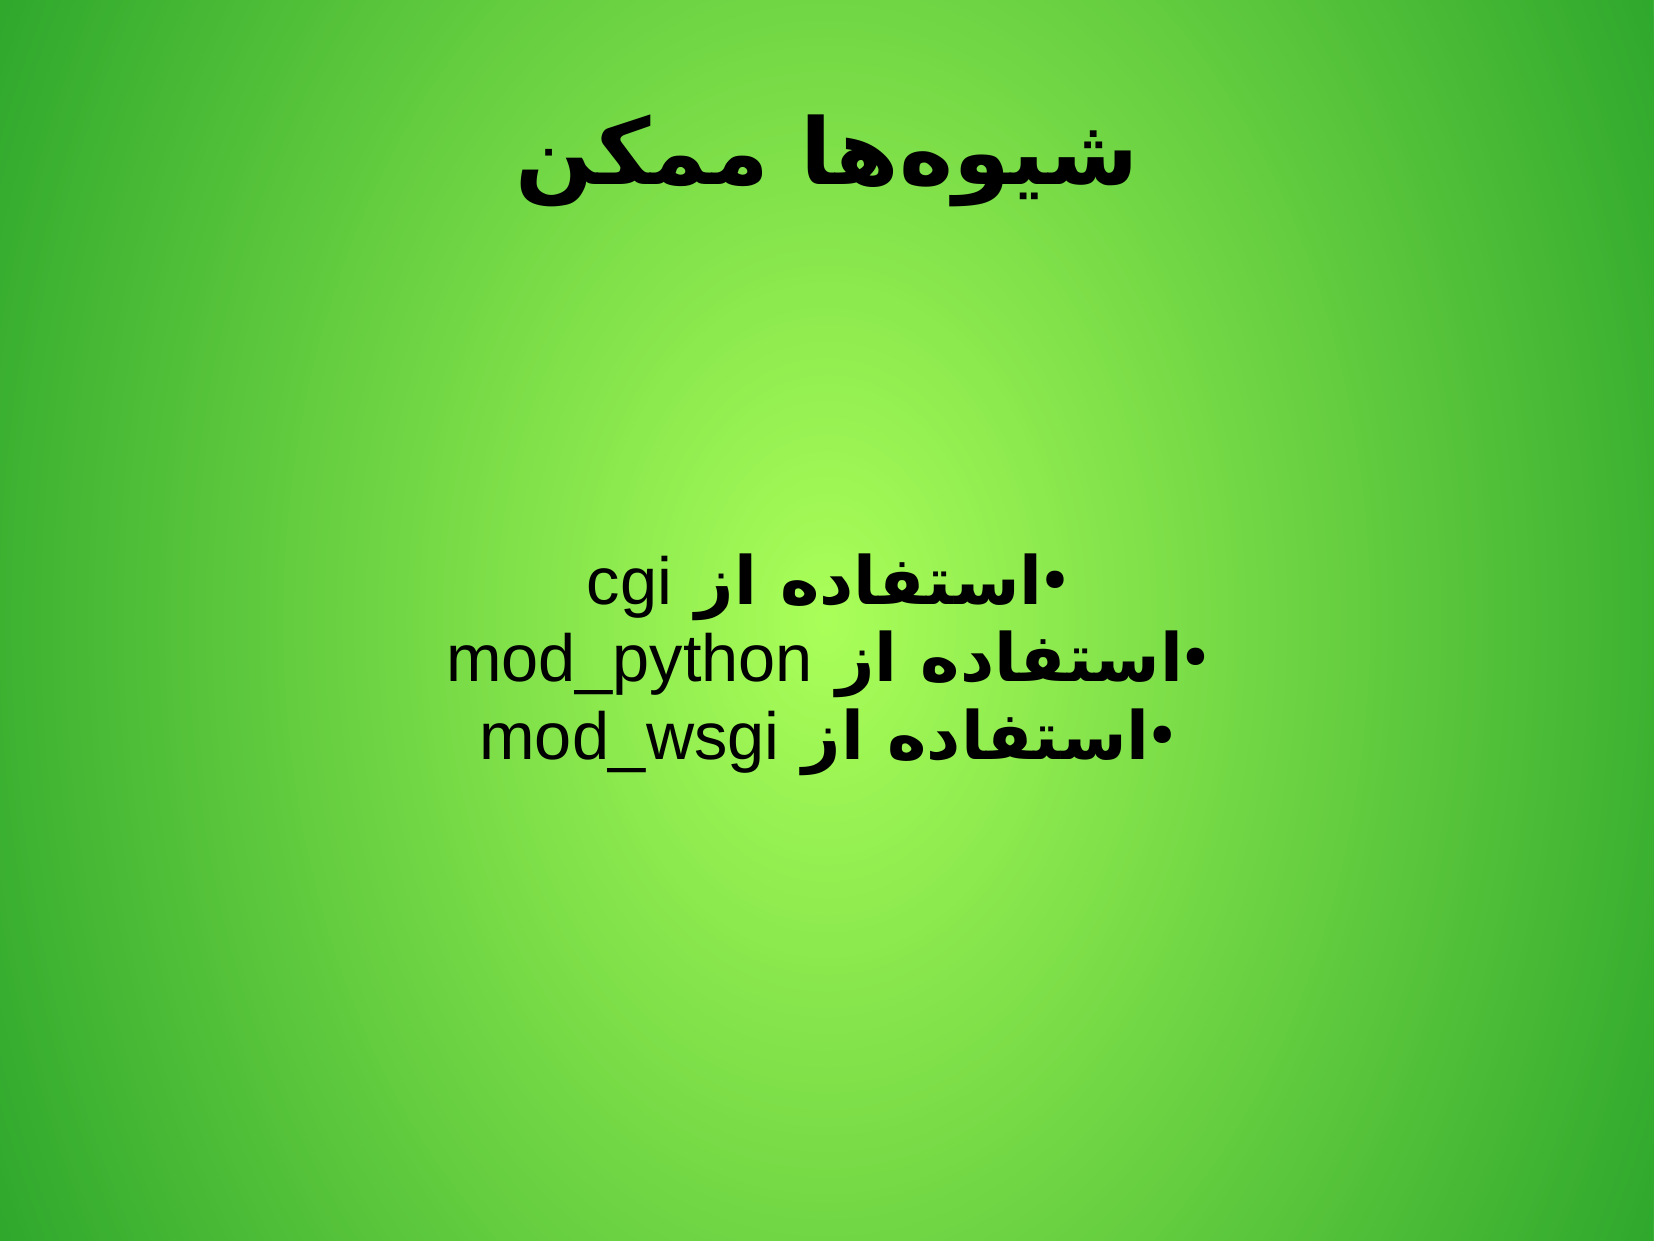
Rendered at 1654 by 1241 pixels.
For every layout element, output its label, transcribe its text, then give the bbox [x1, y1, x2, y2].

subtitle استفاده از cgi استفاده از mod_python استفاده از mod_wsgi [82, 299, 1571, 1019]
title شیوه‌ها ممکن [82, 49, 1571, 257]
